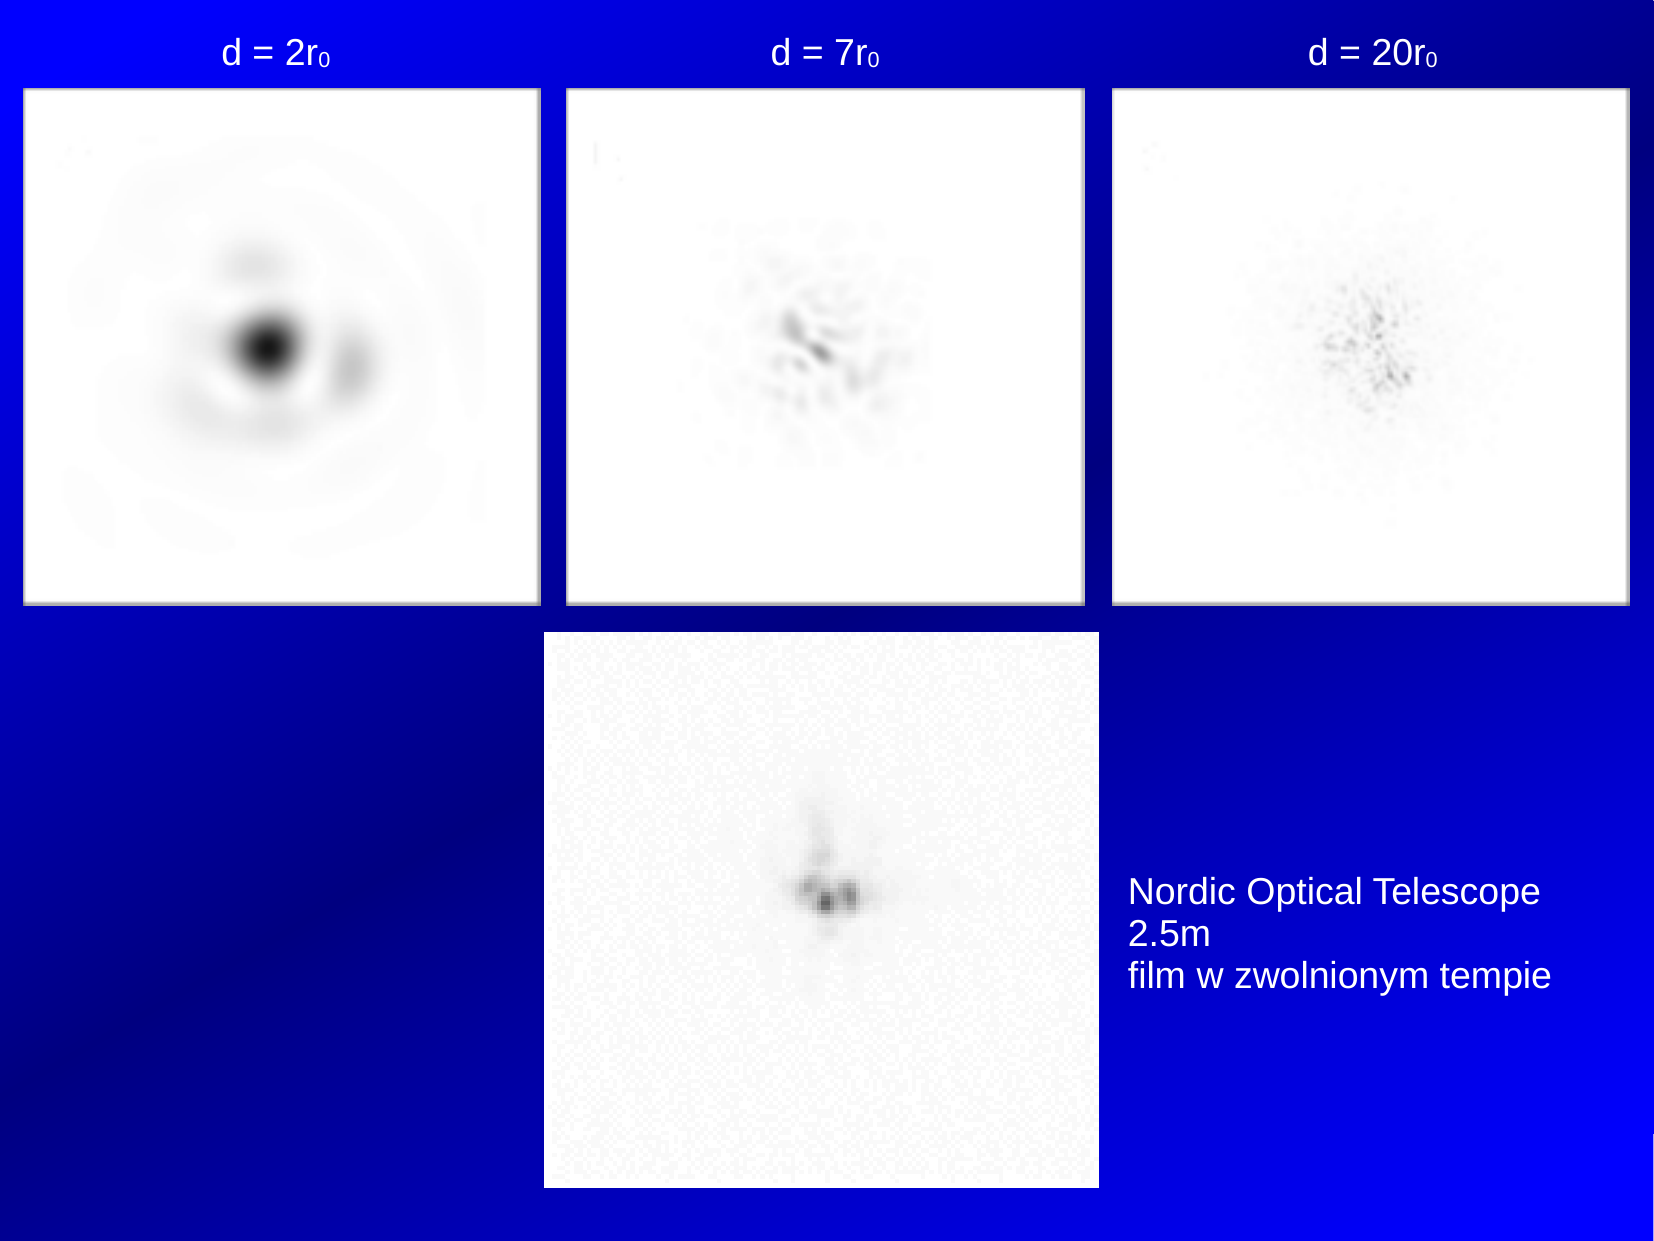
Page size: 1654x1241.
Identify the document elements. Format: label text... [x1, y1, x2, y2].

text_box d = 20r0 [1293, 23, 1453, 93]
picture [566, 88, 1085, 606]
picture [1112, 88, 1630, 606]
text_box Nordic Optical Telescope 2.5m film w zwolnionym tempie [1113, 862, 1567, 1004]
text_box d = 2r0 [206, 23, 346, 93]
picture [23, 88, 541, 606]
text_box d = 7r0 [755, 23, 895, 93]
picture [544, 632, 1099, 1188]
